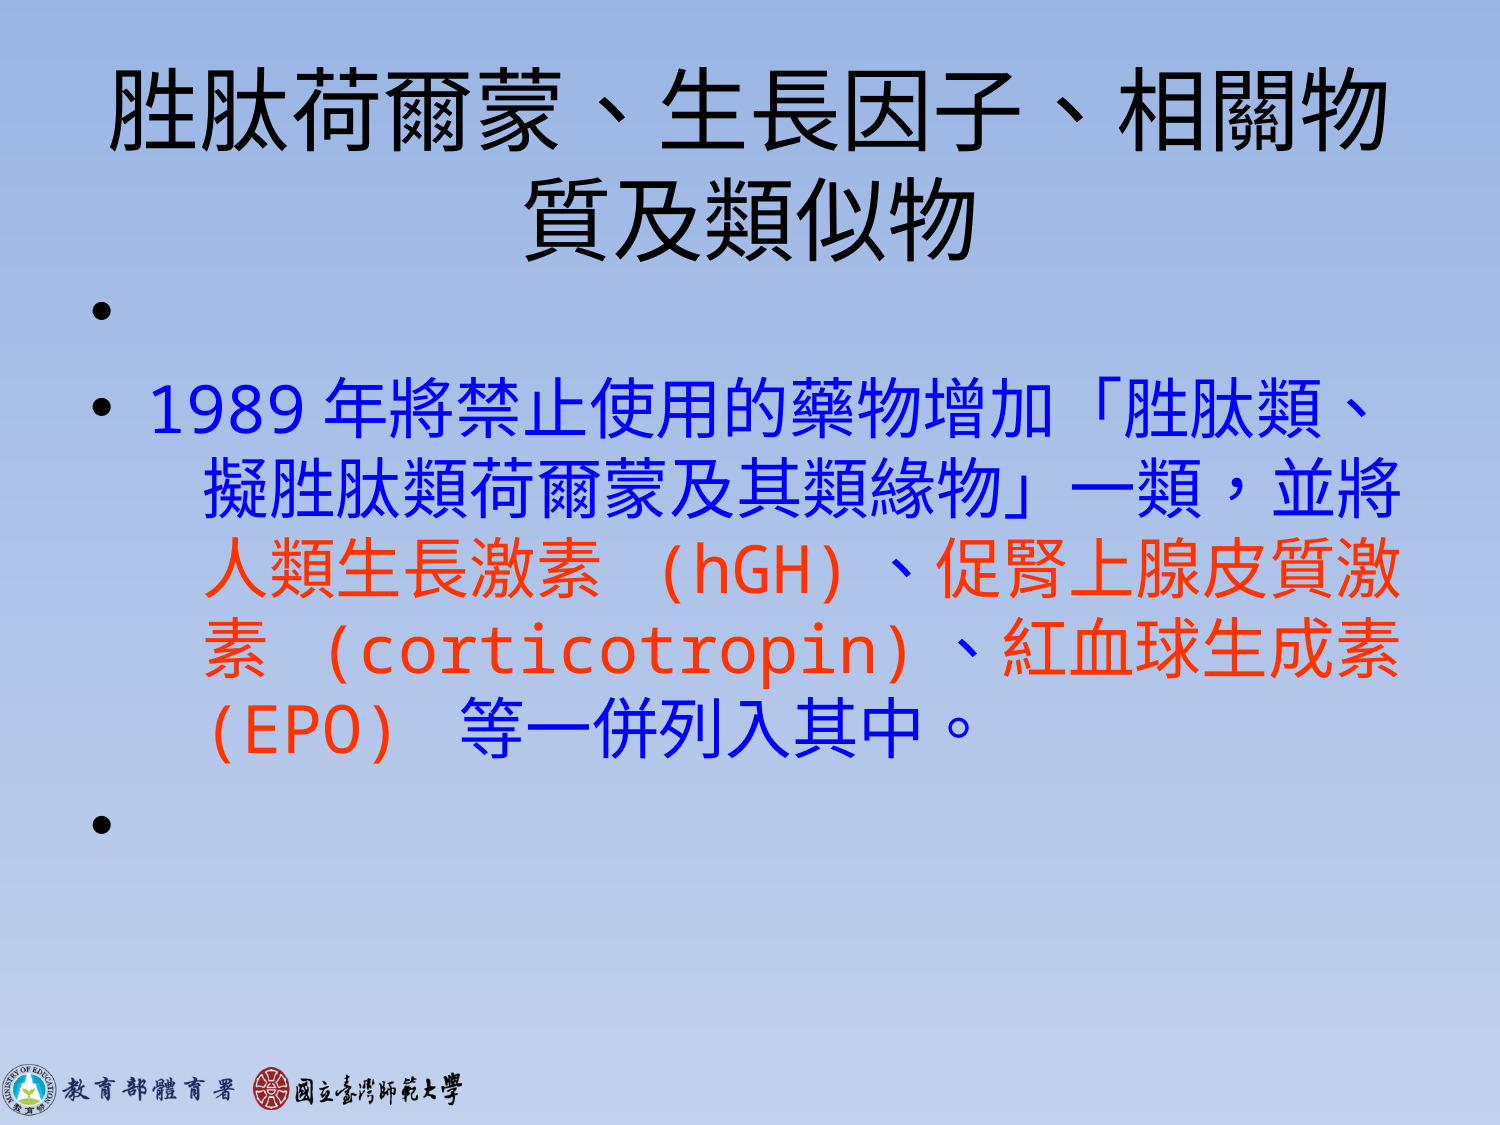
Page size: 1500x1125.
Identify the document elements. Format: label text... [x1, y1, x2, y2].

title 胜肽荷爾蒙、生長因子、相關物質及類似物 [75, 45, 1426, 233]
list 1989年將禁止使用的藥物增加「胜肽類、擬胜肽類荷爾蒙及其類緣物」一類，並將人類生長激素 (hGH)、促腎上腺皮質激素 (corticotropin)、紅血球生成素 (EPO) 等一併列入其中。 [75, 262, 1426, 1005]
